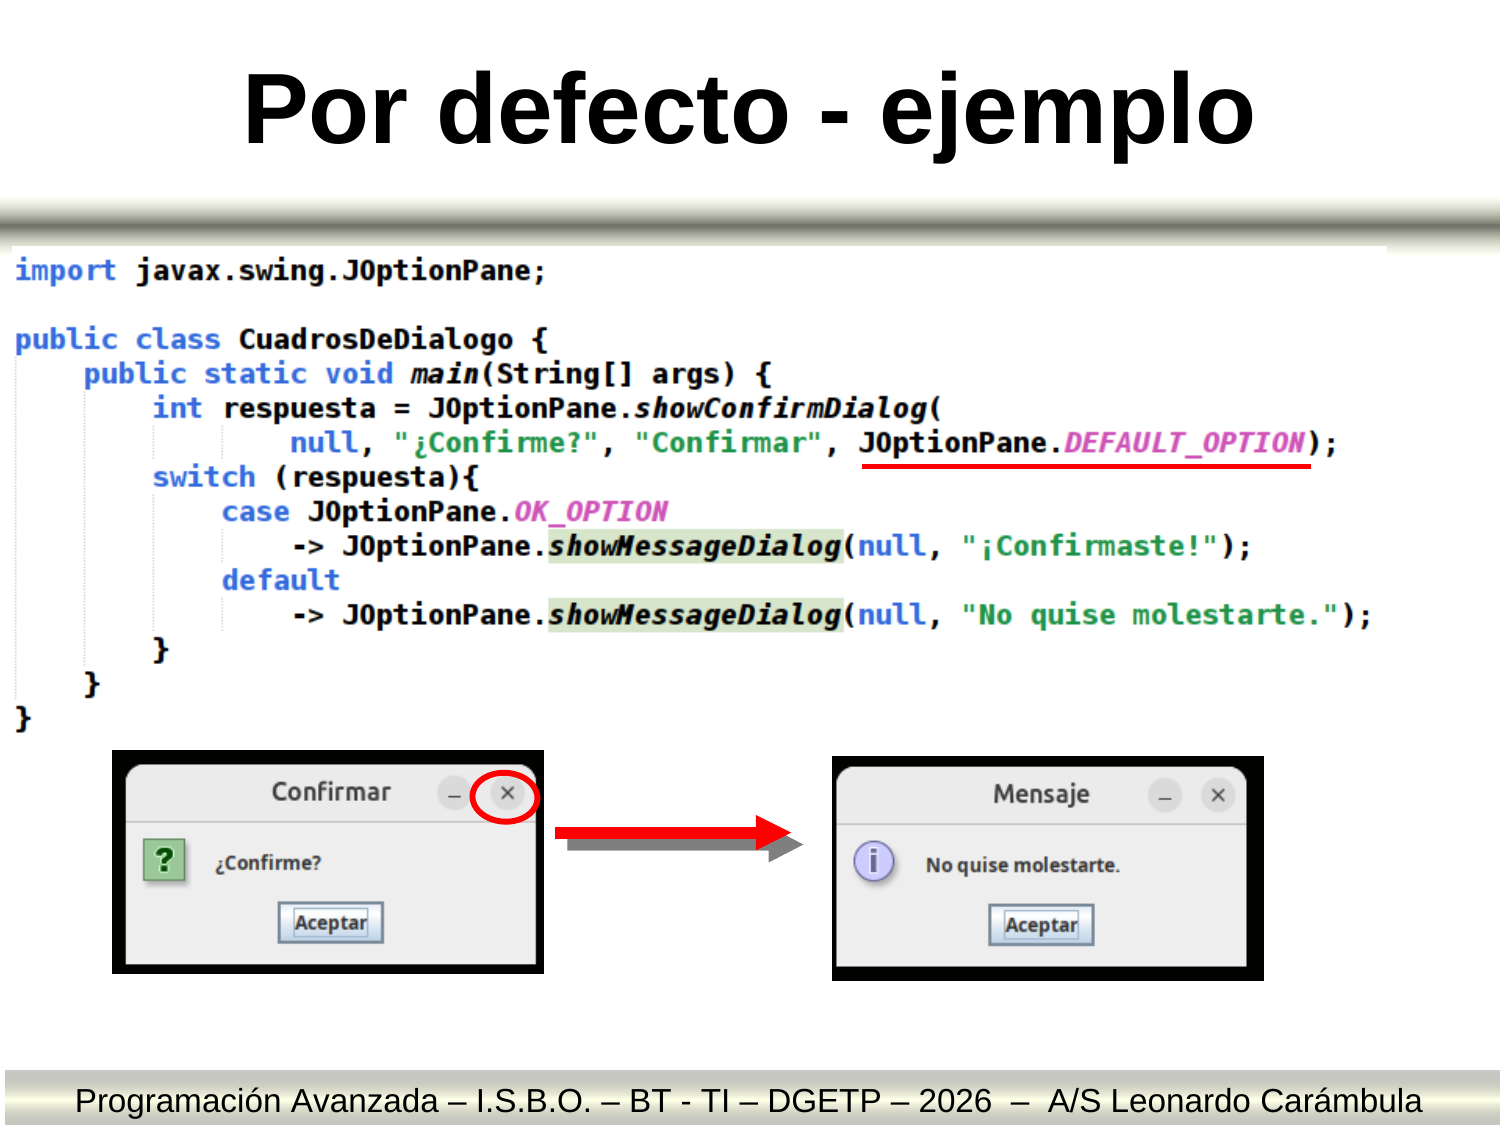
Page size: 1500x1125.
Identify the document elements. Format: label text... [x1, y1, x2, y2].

picture [832, 756, 1264, 981]
picture [12, 246, 1387, 974]
title Por defecto - ejemplo [0, 9, 1500, 198]
